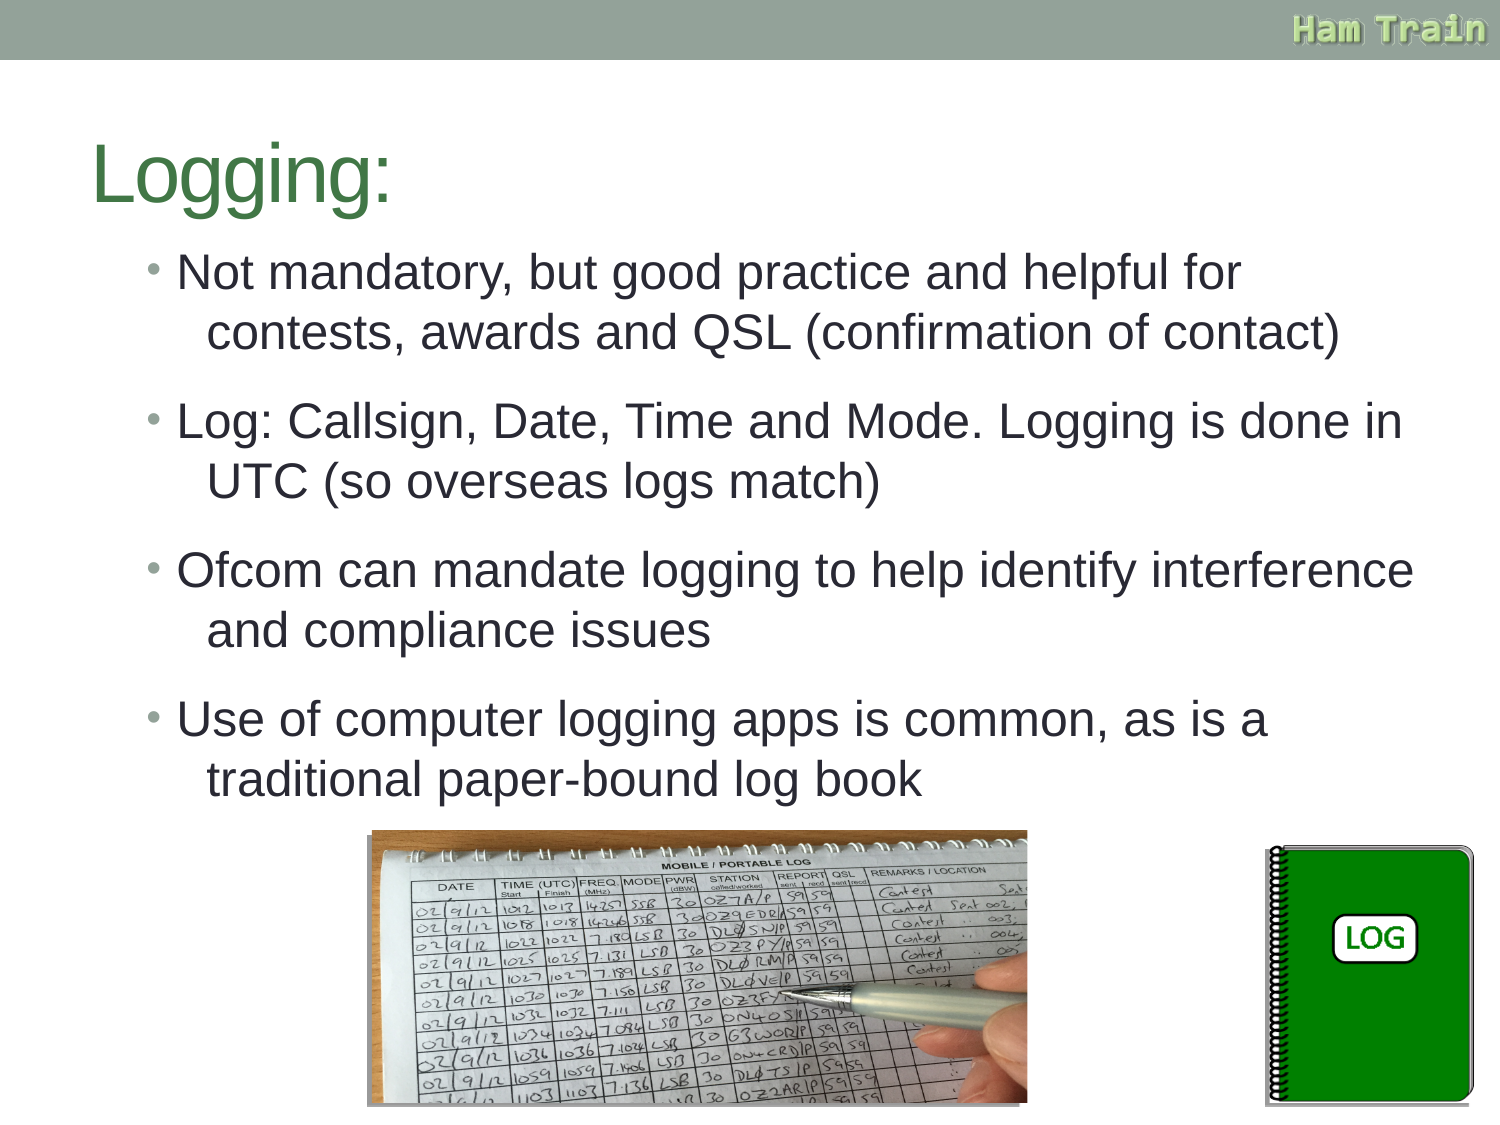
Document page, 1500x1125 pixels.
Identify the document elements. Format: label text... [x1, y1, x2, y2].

picture [371, 830, 1028, 1103]
title Logging: [75, 87, 1426, 231]
list Not mandatory, but good practice and helpful for contests, awards and QSL (confirmation of contact) Log: Callsign, Date, Time and Mode. Logging is done in UTC (so overseas logs match) Ofcom can mandate logging to help identify interference and compliance issues Use of computer logging apps is common, as is a traditional paper-bound log book [41, 231, 1436, 823]
picture [1269, 844, 1475, 1103]
